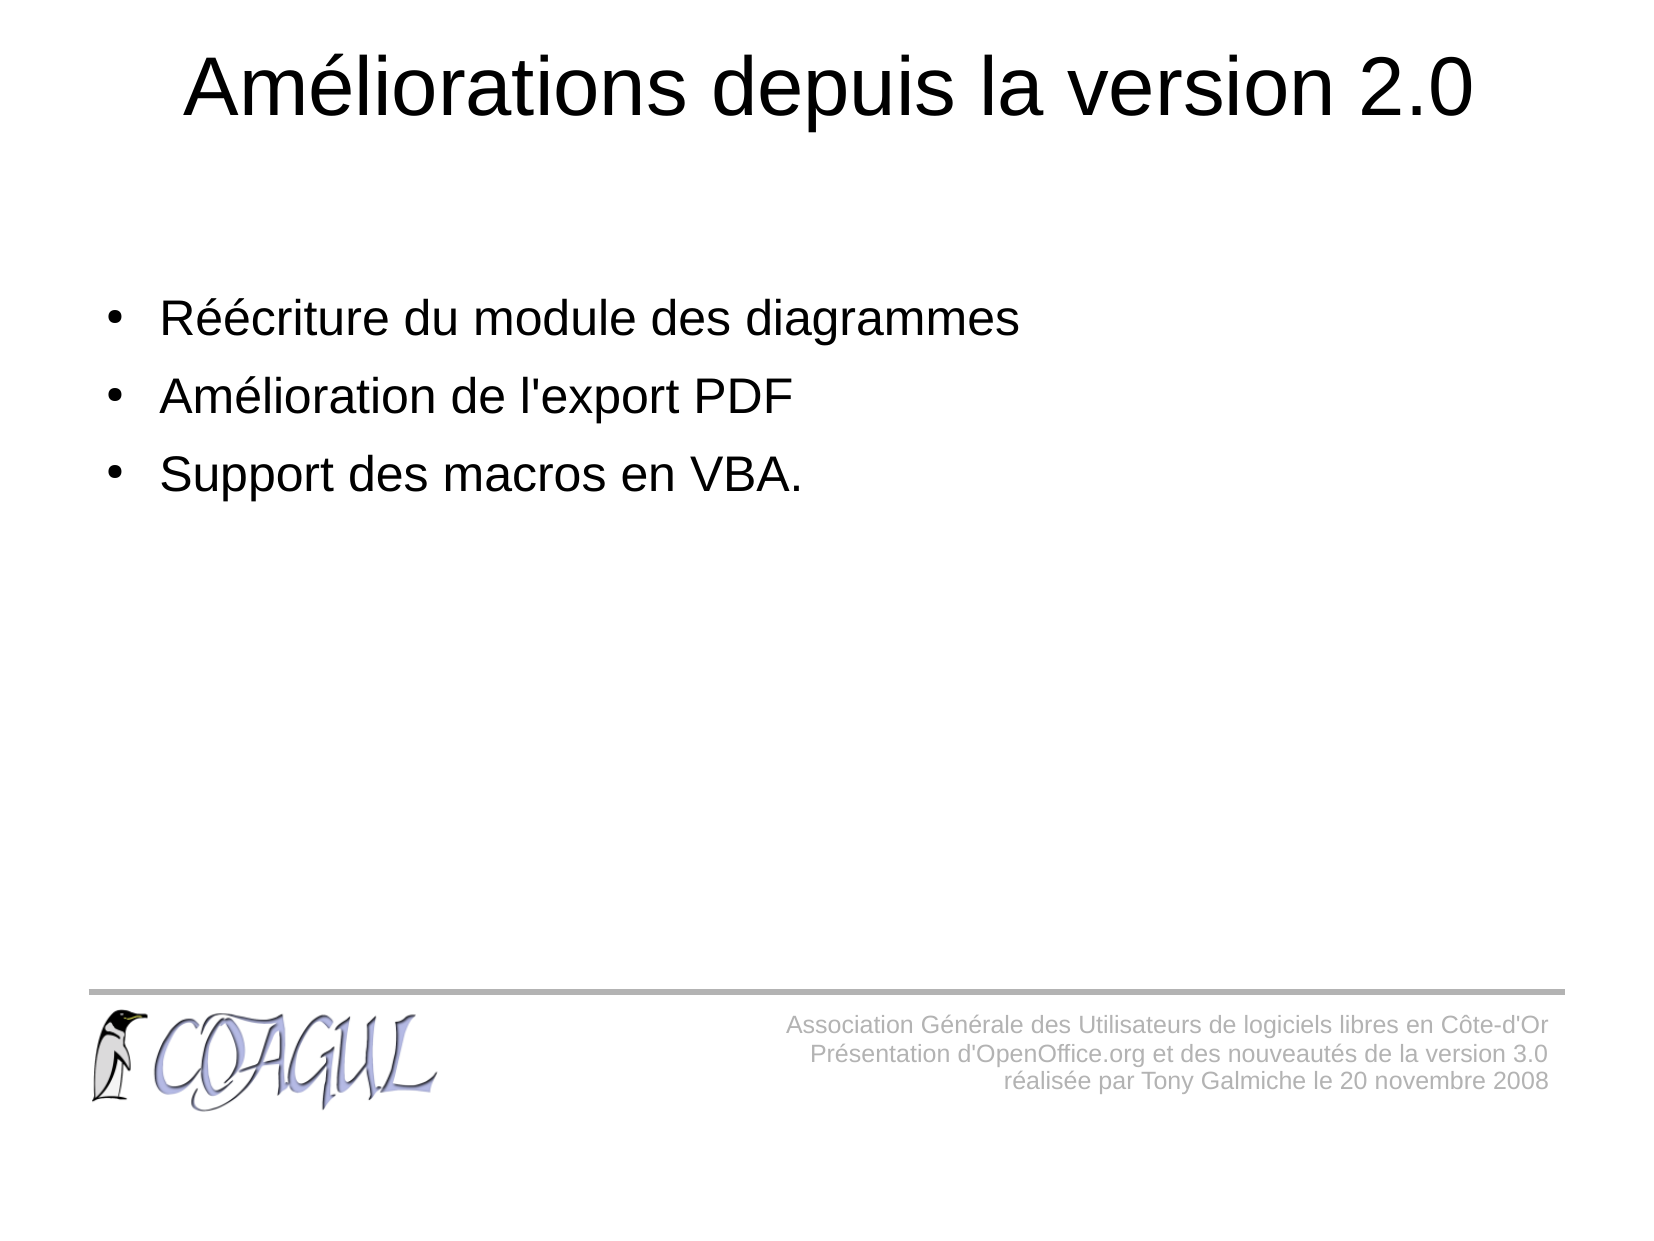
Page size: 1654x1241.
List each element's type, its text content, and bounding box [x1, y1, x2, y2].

list Réécriture du module des diagrammes Amélioration de l'export PDF Support des macros en VBA. [88, 290, 1571, 901]
title Améliorations depuis la version 2.0 [88, 25, 1571, 148]
picture [88, 1006, 443, 1117]
